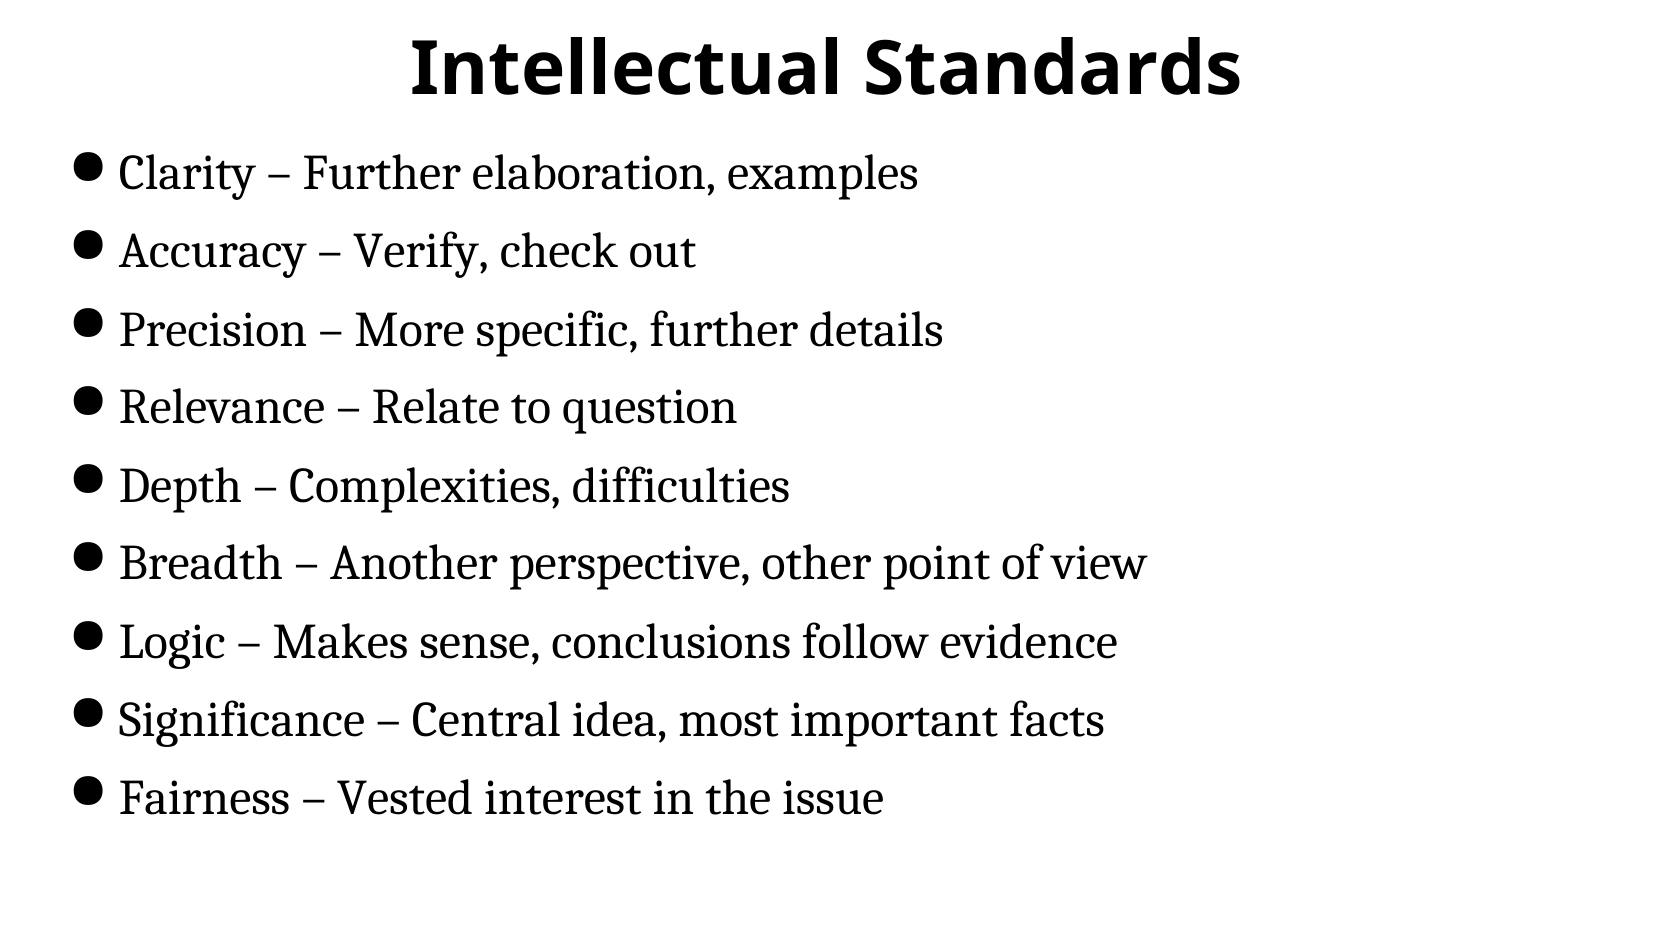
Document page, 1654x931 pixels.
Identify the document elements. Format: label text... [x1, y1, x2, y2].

title Intellectual Standards [0, 17, 1654, 124]
text_box Clarity – Further elaboration, examples Accuracy – Verify, check out Precision – More specific, further details Relevance – Relate to question Depth – Complexities, difficulties Breadth – Another perspective, other point of view Logic – Makes sense, conclusions follow evidence Significance – Central idea, most important facts Fairness – Vested interest in the issue [17, 72, 1602, 831]
